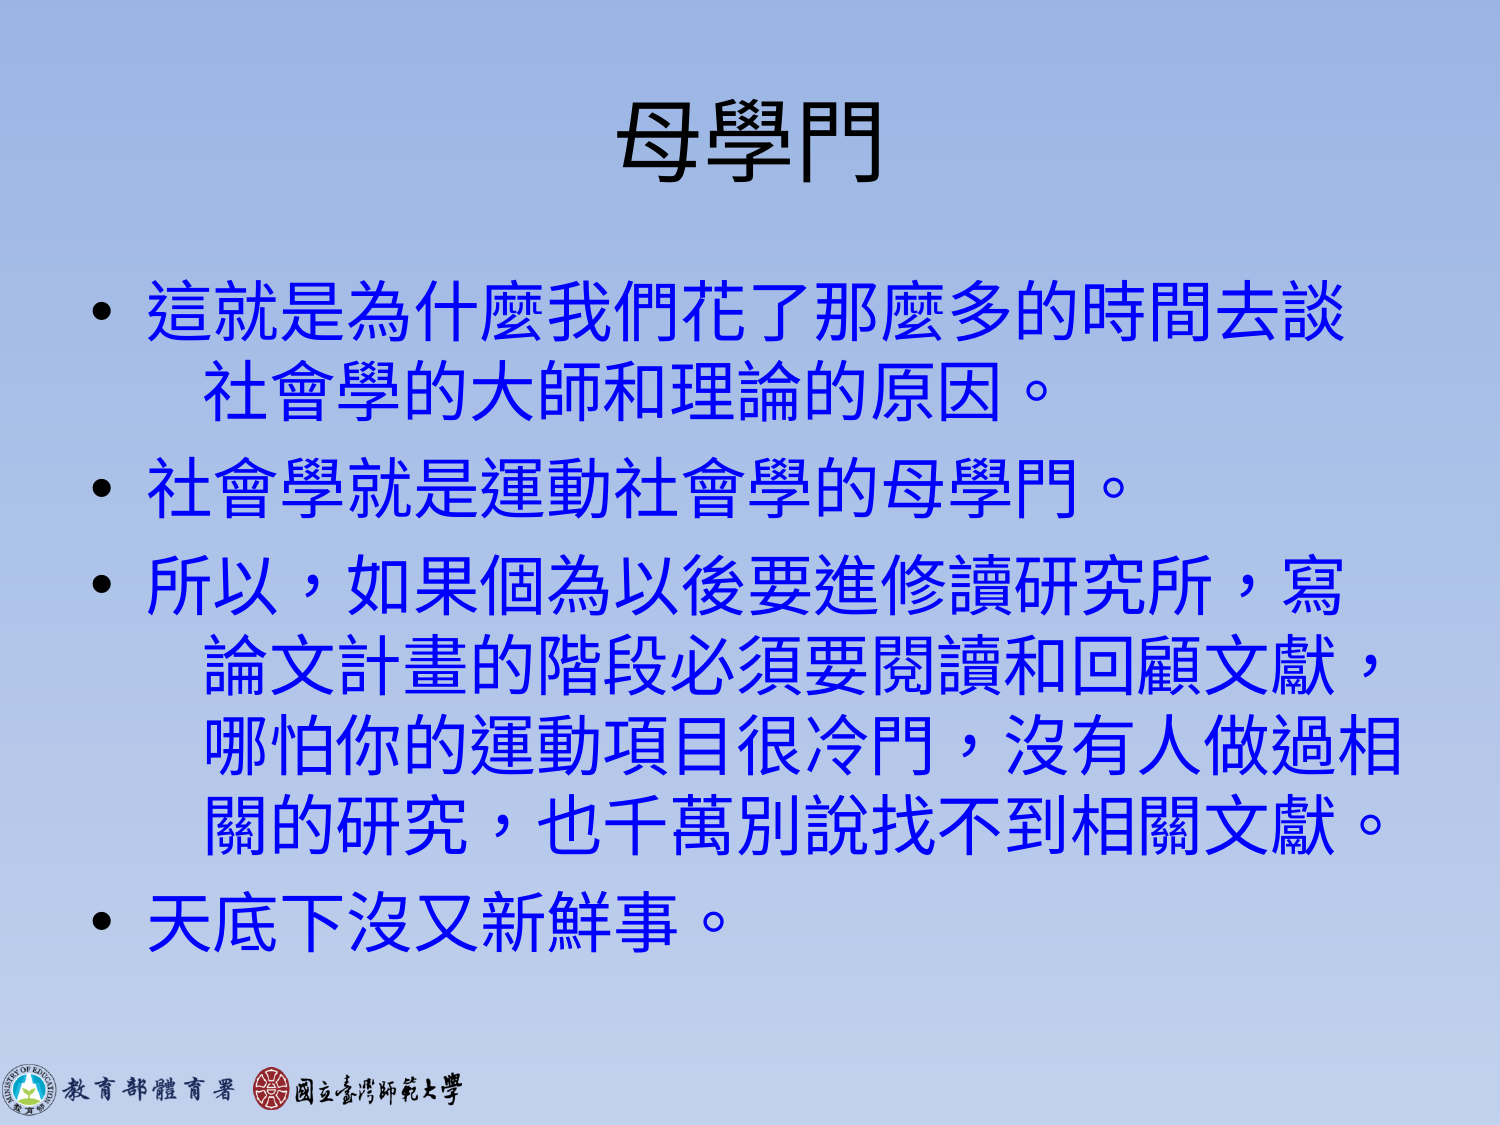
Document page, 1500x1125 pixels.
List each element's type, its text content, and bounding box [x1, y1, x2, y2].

list 這就是為什麼我們花了那麼多的時間去談社會學的大師和理論的原因。 社會學就是運動社會學的母學門。 所以，如果個為以後要進修讀研究所，寫論文計畫的階段必須要閱讀和回顧文獻，哪怕你的運動項目很冷門，沒有人做過相關的研究，也千萬別說找不到相關文獻。 天底下沒又新鮮事。 [75, 262, 1426, 1005]
title 母學門 [75, 45, 1426, 233]
